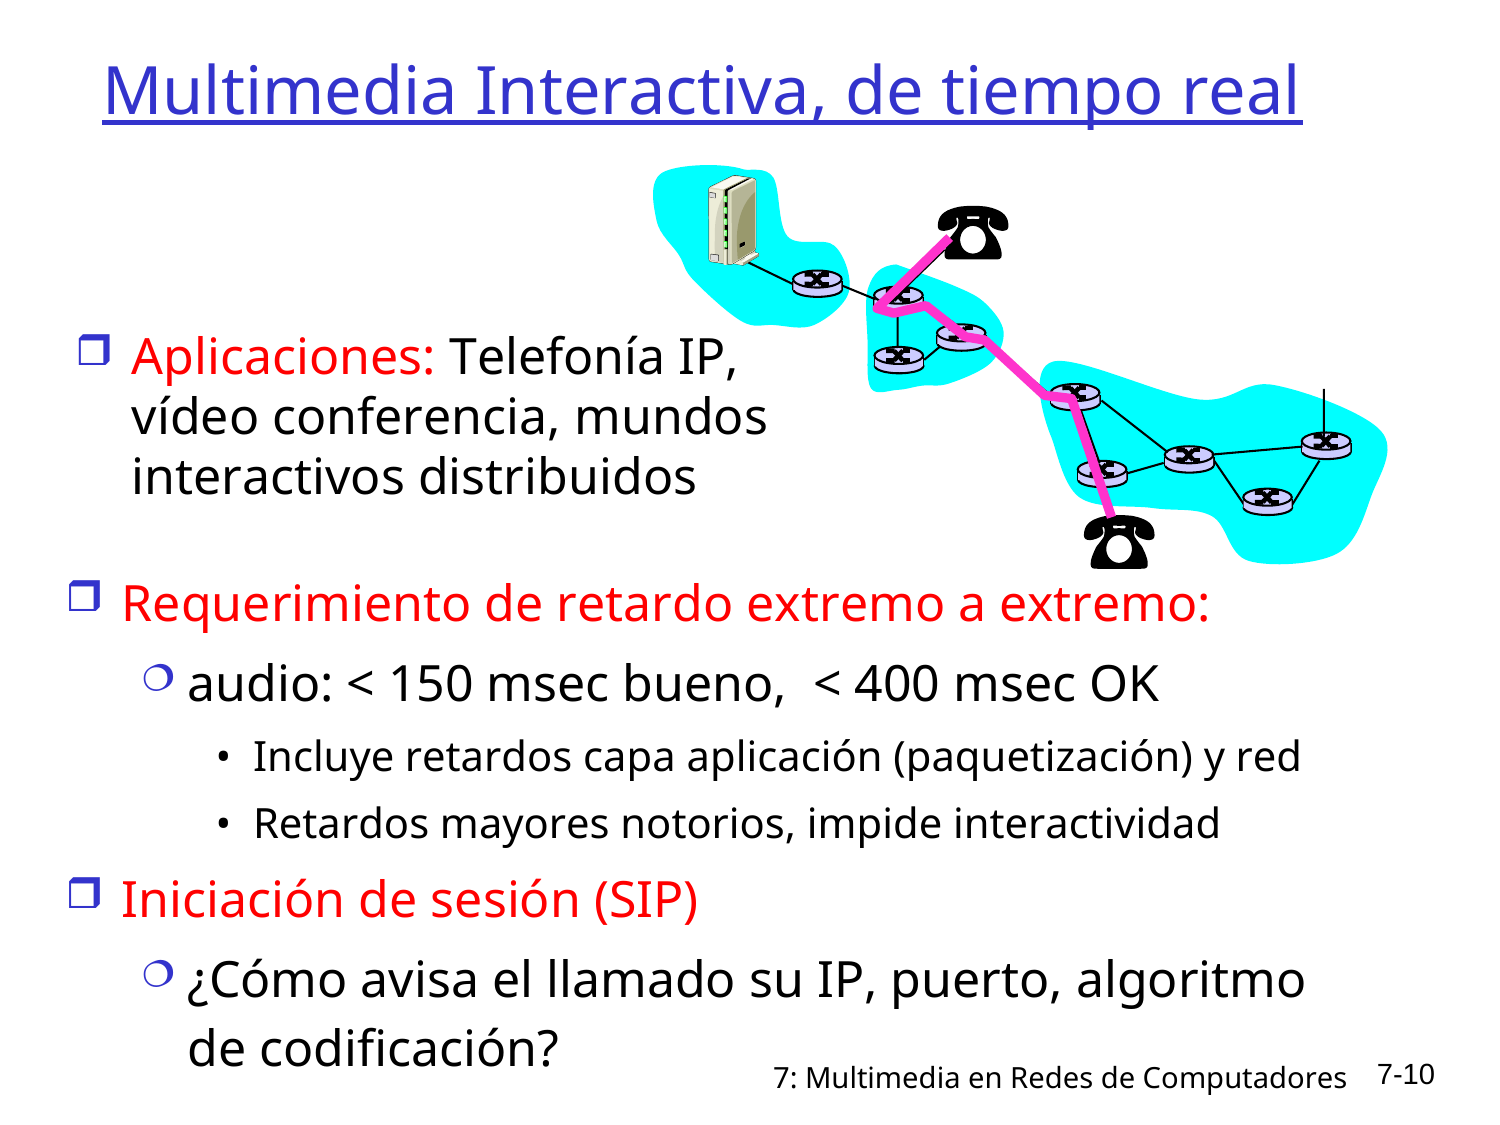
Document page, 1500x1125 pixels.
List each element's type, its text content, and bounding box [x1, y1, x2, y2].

text_box [888, 273, 1004, 348]
picture [1083, 515, 1155, 569]
text_box [866, 297, 886, 317]
picture [708, 175, 760, 266]
text_box [866, 264, 910, 303]
title Multimedia Interactiva, de tiempo real [87, 17, 1426, 161]
text_box [1039, 360, 1388, 565]
text_box Aplicaciones: Telefonía IP, vídeo conferencia, mundos interactivos distribuidos [60, 317, 893, 650]
text_box [1040, 399, 1102, 505]
text_box [893, 311, 996, 391]
picture [937, 205, 1009, 260]
list Requerimiento de retardo extremo a extremo: audio: < 150 msec bueno, < 400 msec OK Incluye retardos capa aplicación (paquetización) y red Retardos mayores notorios, impide interactividad Iniciación de sesión (SIP) ¿Cómo avisa el llamado su IP, puerto, algoritmo de codificación? [50, 559, 1354, 1071]
text_box [653, 165, 850, 317]
